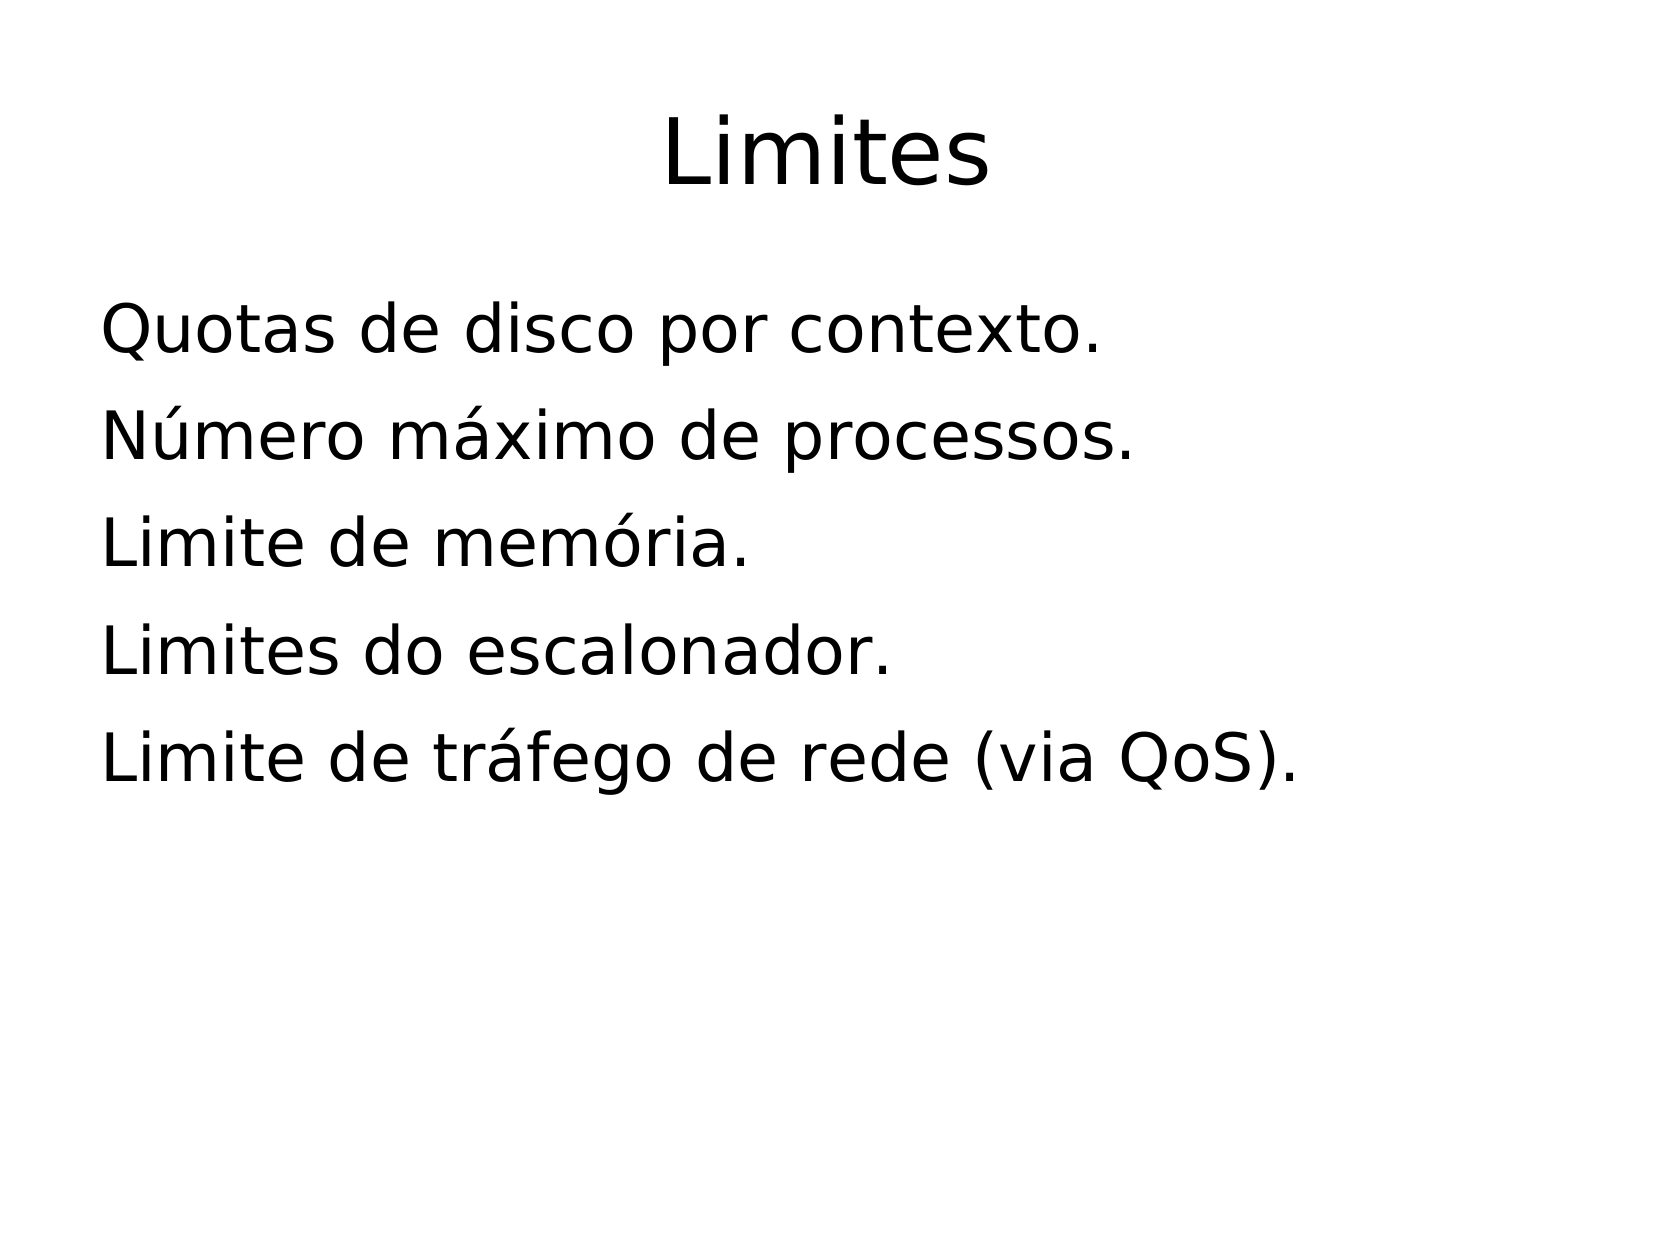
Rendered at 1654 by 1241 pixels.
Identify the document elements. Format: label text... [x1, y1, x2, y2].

title Limites [82, 49, 1571, 257]
list Quotas de disco por contexto. Número máximo de processos. Limite de memória. Limites do escalonador. Limite de tráfego de rede (via QoS). [82, 290, 1571, 1109]
